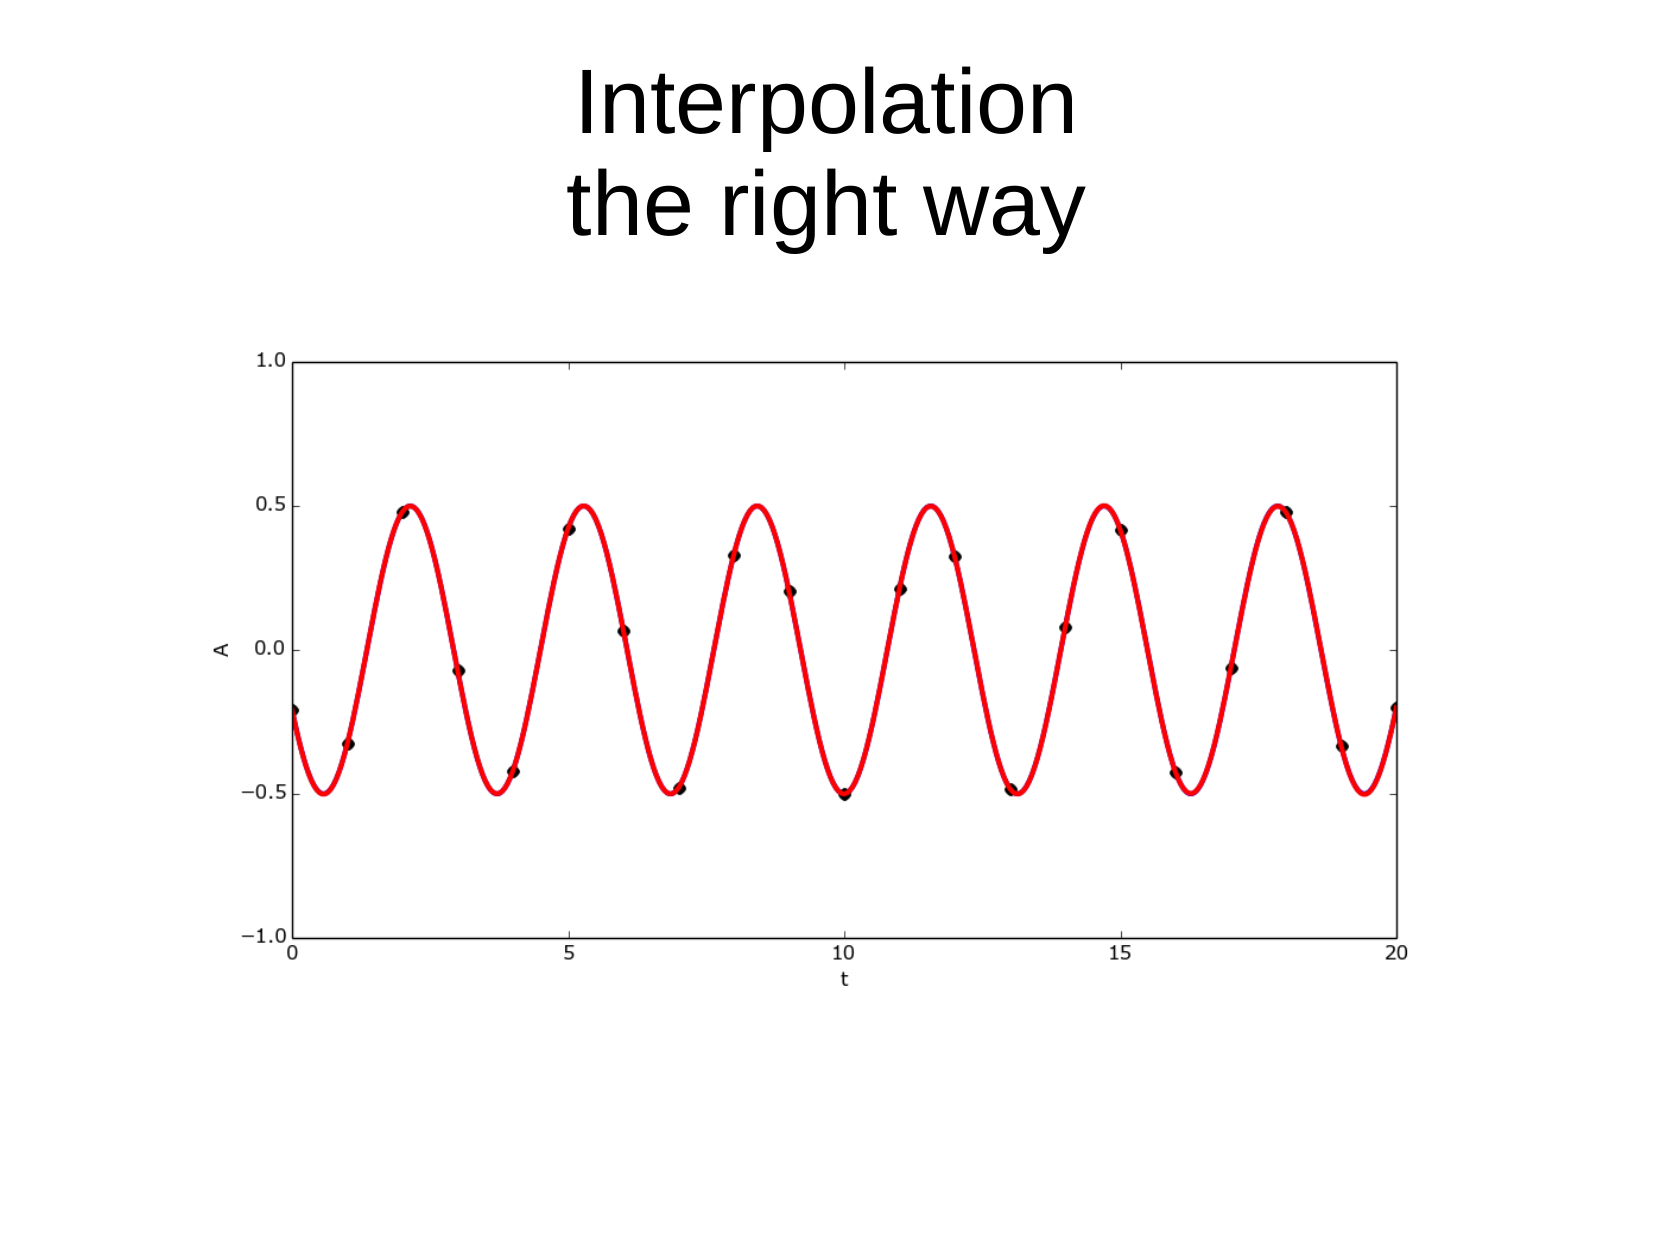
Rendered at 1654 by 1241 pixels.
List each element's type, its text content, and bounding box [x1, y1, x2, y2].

title Interpolation the right way [82, 49, 1571, 257]
picture [114, 290, 1539, 1010]
